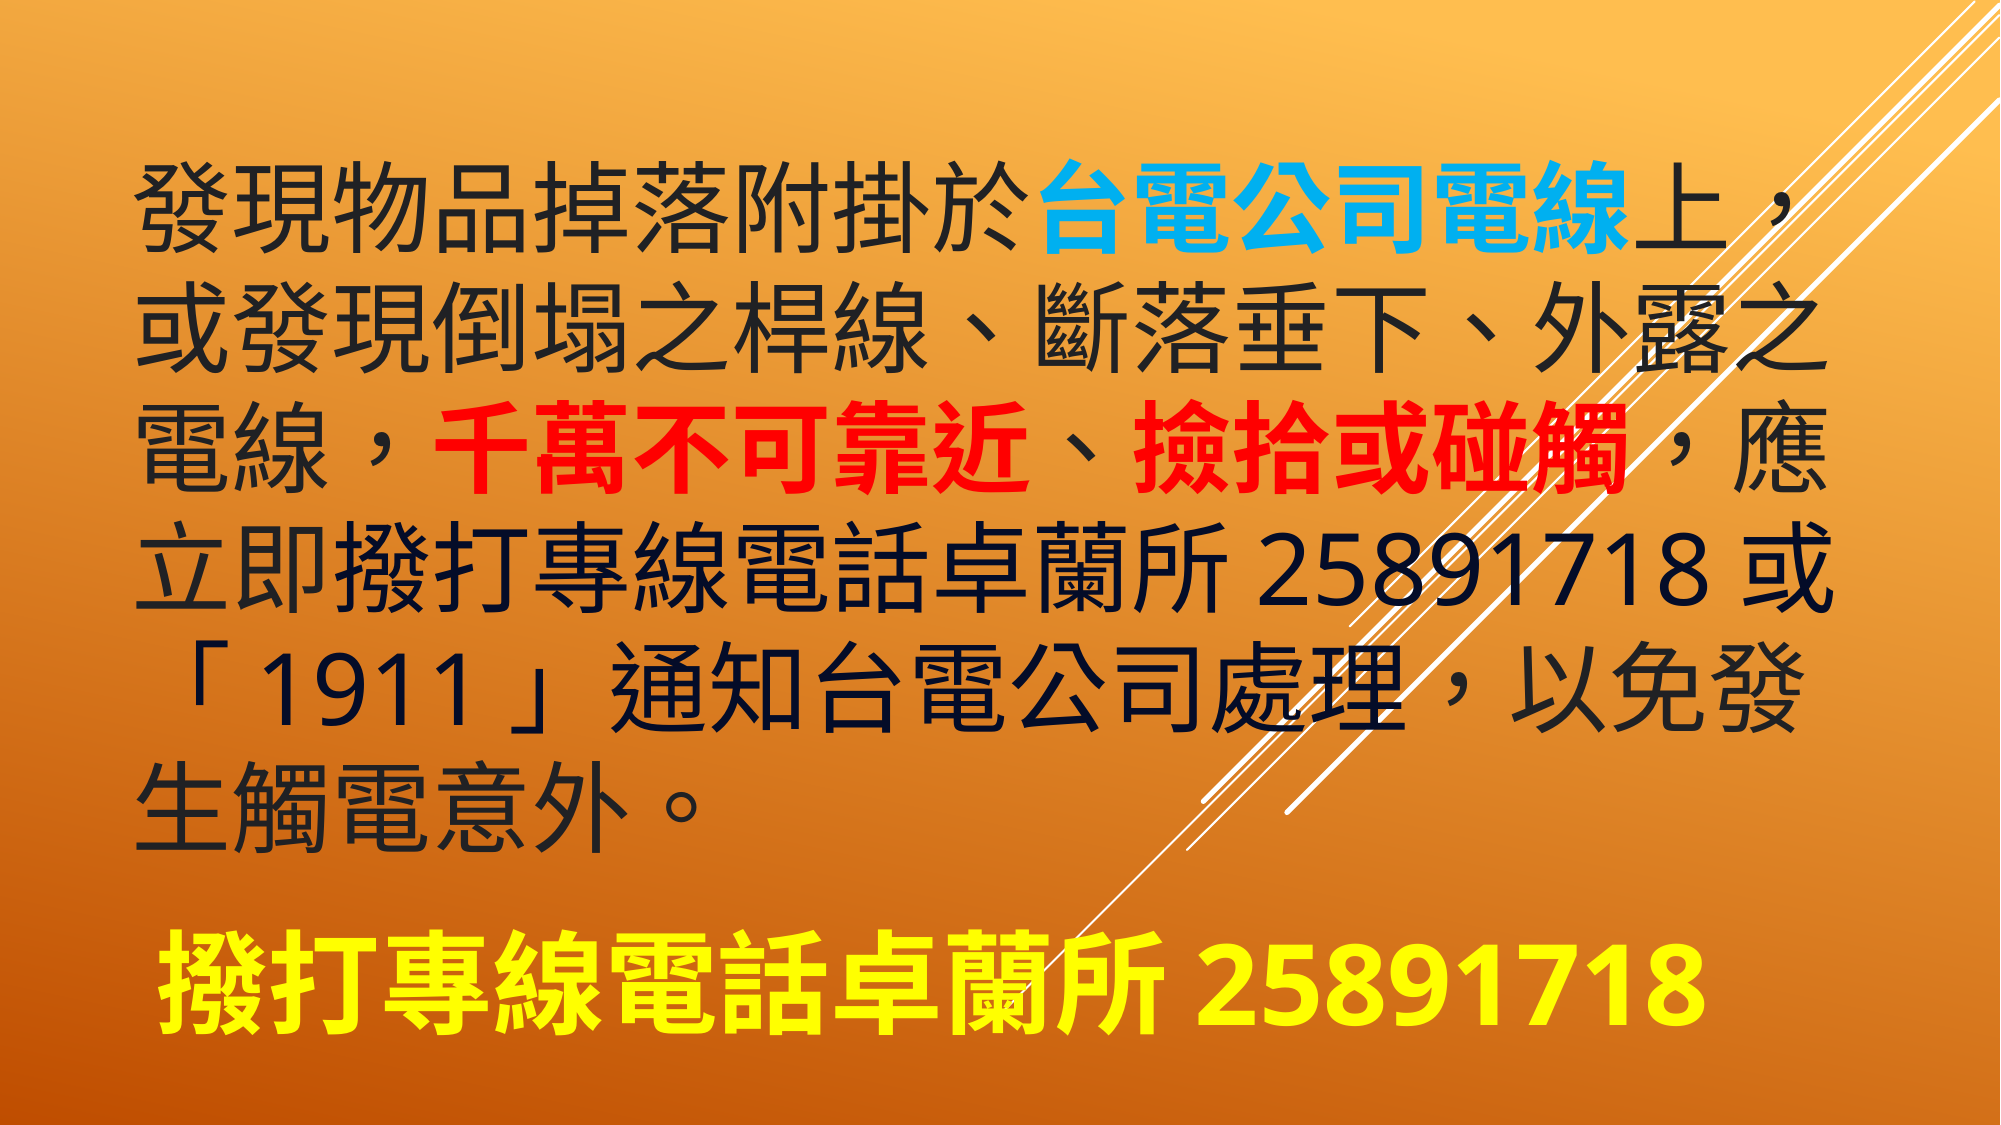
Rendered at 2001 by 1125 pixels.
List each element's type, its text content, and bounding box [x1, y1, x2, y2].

title 發現物品掉落附掛於台電公司電線上，或發現倒塌之桿線、斷落垂下、外露之電線，千萬不可靠近、撿拾或碰觸，應立即撥打專線電話卓蘭所25891718或「1911」通知台電公司處理，以免發生觸電意外。 [116, 98, 1893, 873]
text_box 撥打專線電話卓蘭所25891718 [140, 905, 1724, 1056]
